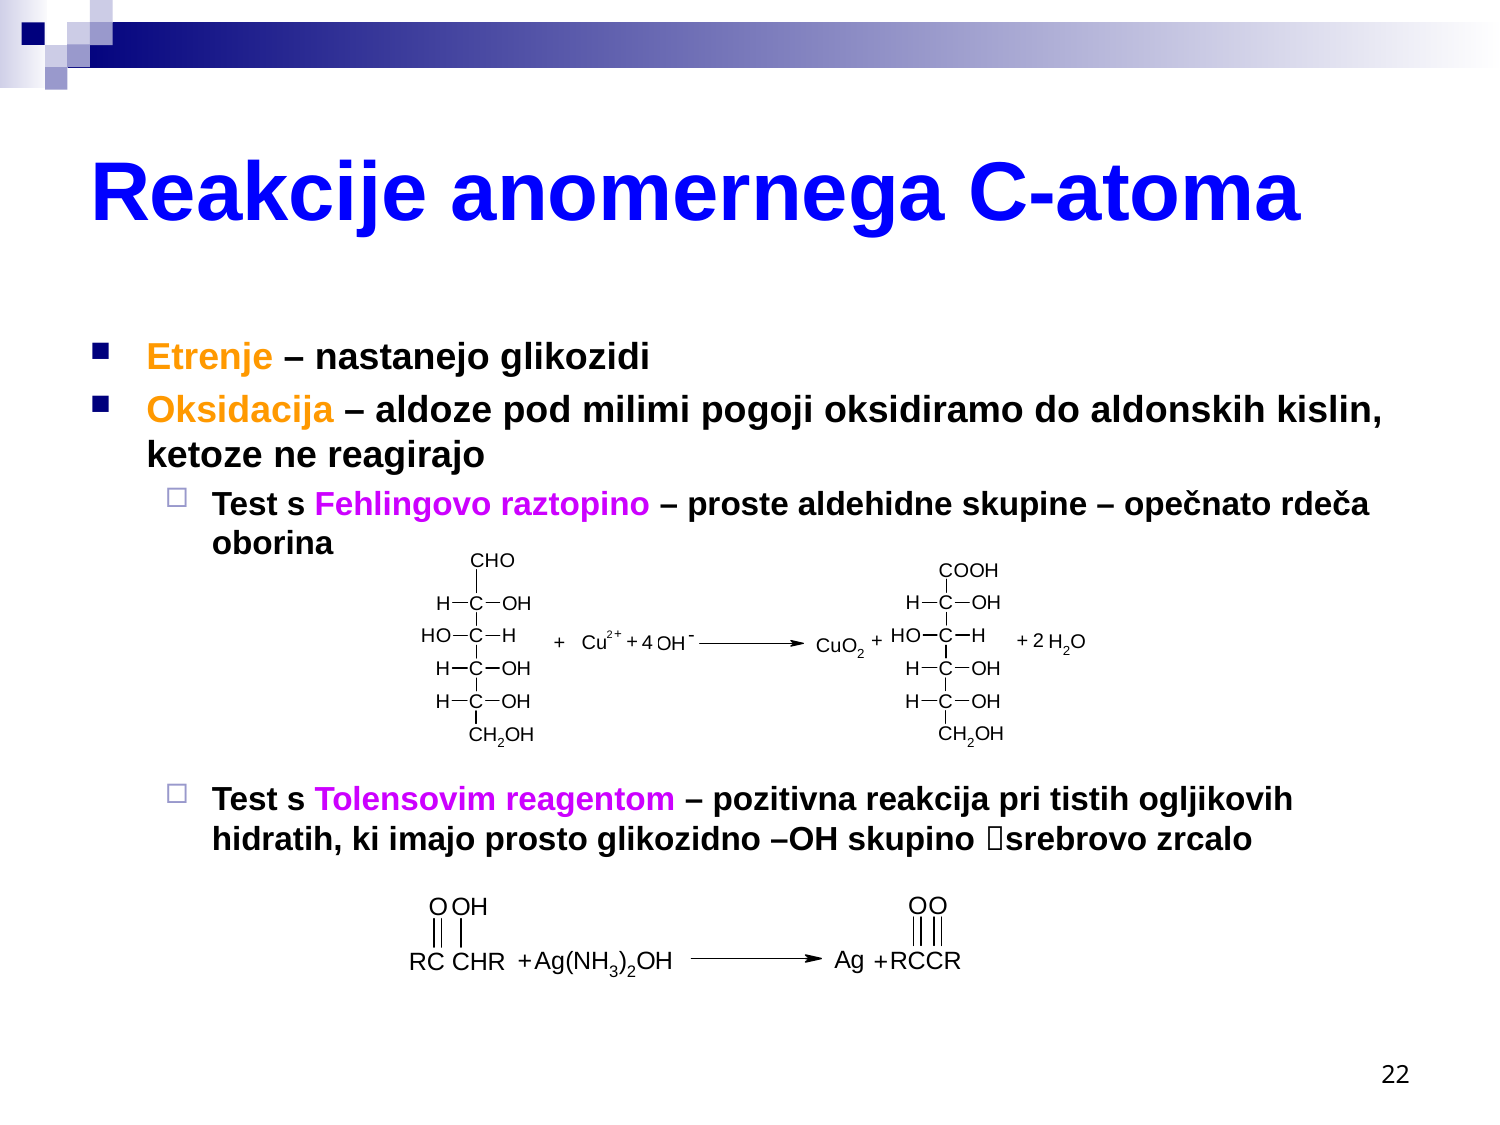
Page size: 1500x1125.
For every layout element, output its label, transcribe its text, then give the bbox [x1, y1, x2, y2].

chart [419, 550, 1092, 756]
chart [407, 893, 969, 989]
picture [406, 891, 967, 986]
slide_number <number> [1074, 1071, 1425, 1100]
title Reakcije anomernega C-atoma [75, 75, 1425, 300]
list Etrenje – nastanejo glikozidi Oksidacija – aldoze pod milimi pogoji oksidiramo do aldonskih kislin, ketoze ne reagirajo Test s Fehlingovo raztopino – proste aldehidne skupine – opečnato rdeča oborina Test s Tolensovim reagentom – pozitivna reakcija pri tistih ogljikovih hidratih, ki imajo prosto glikozidno –OH skupino srebrovo zrcalo [75, 324, 1425, 1071]
picture [418, 549, 1090, 755]
